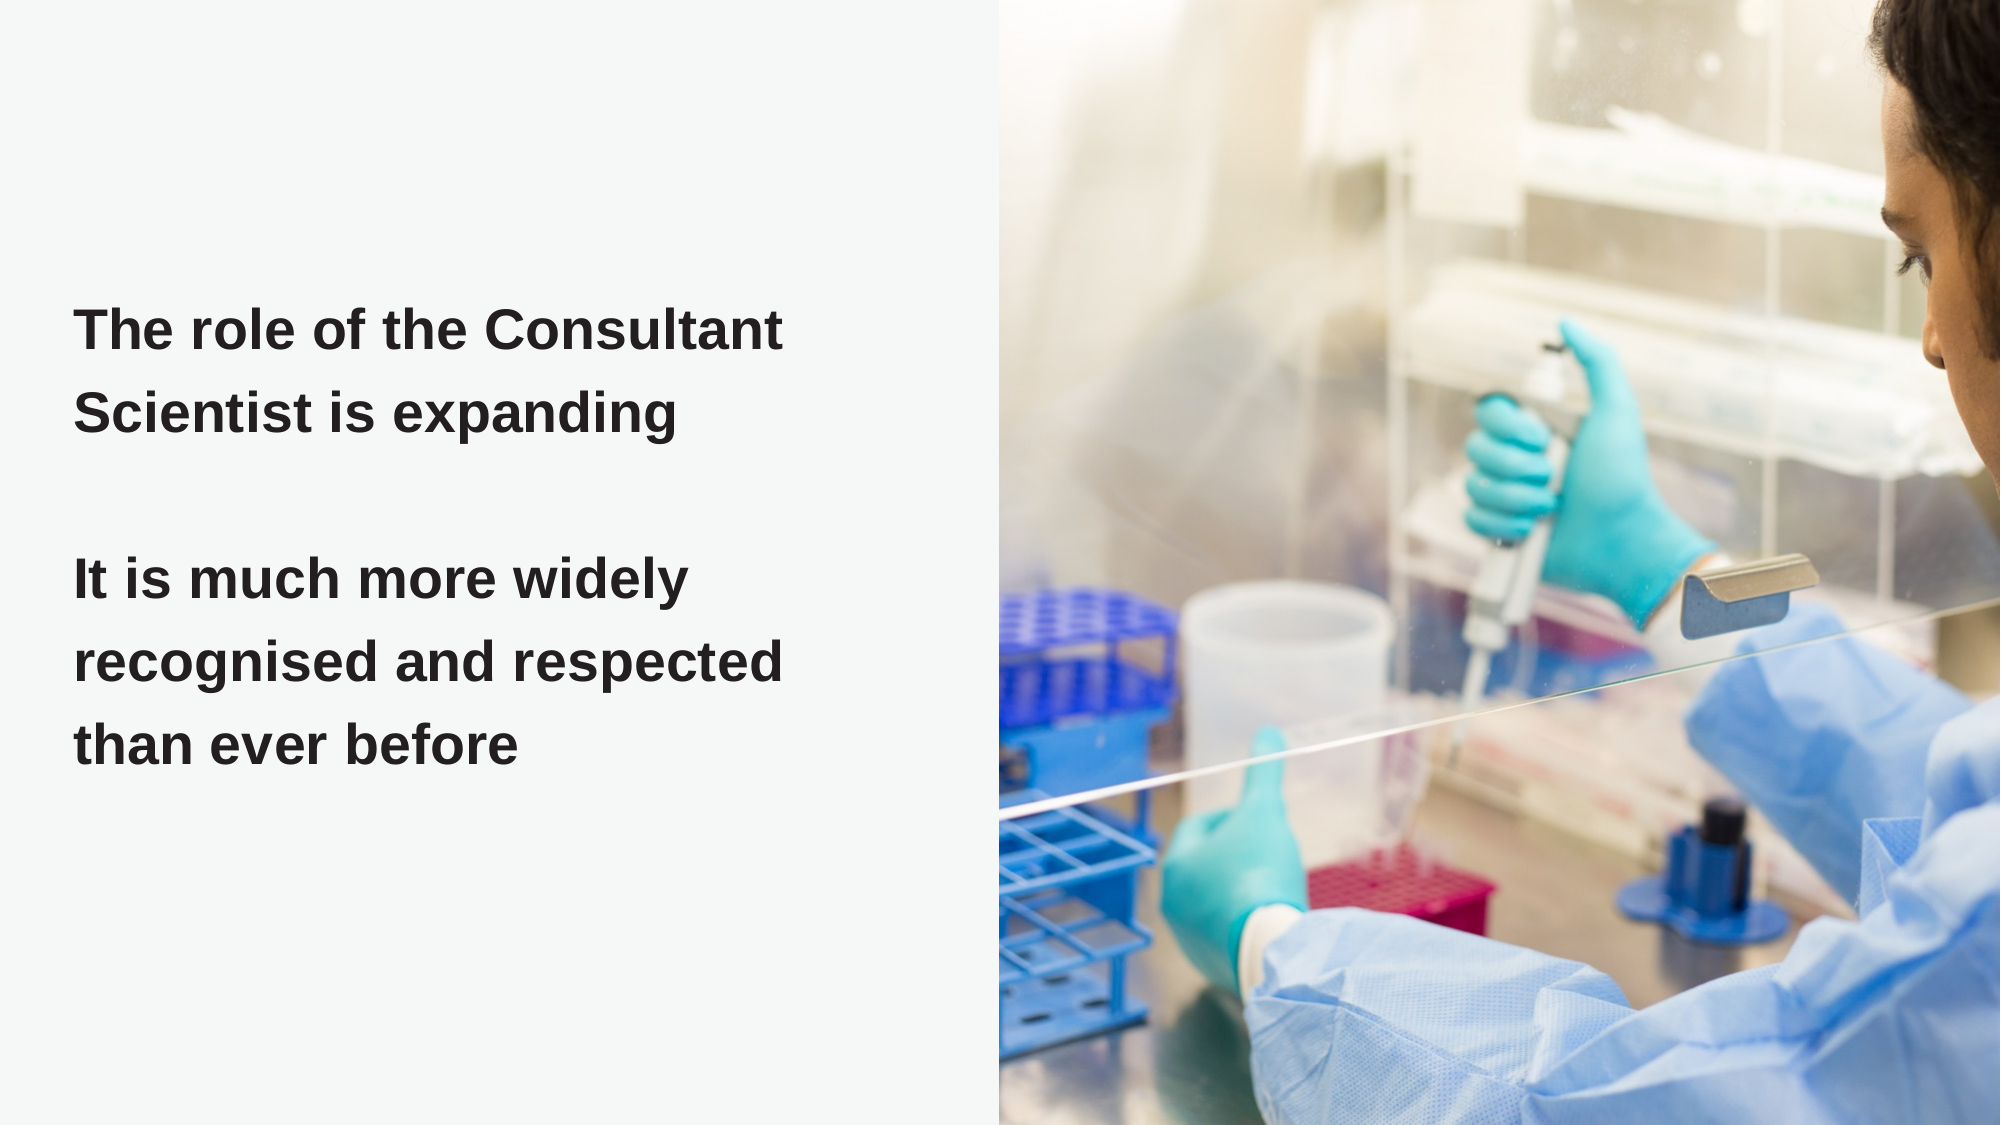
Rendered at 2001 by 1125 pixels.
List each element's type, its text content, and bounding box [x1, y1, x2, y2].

picture [999, 0, 2000, 1125]
title The role of the Consultant Scientist is expanding It is much more widely recognised and respected than ever before [58, 270, 864, 784]
